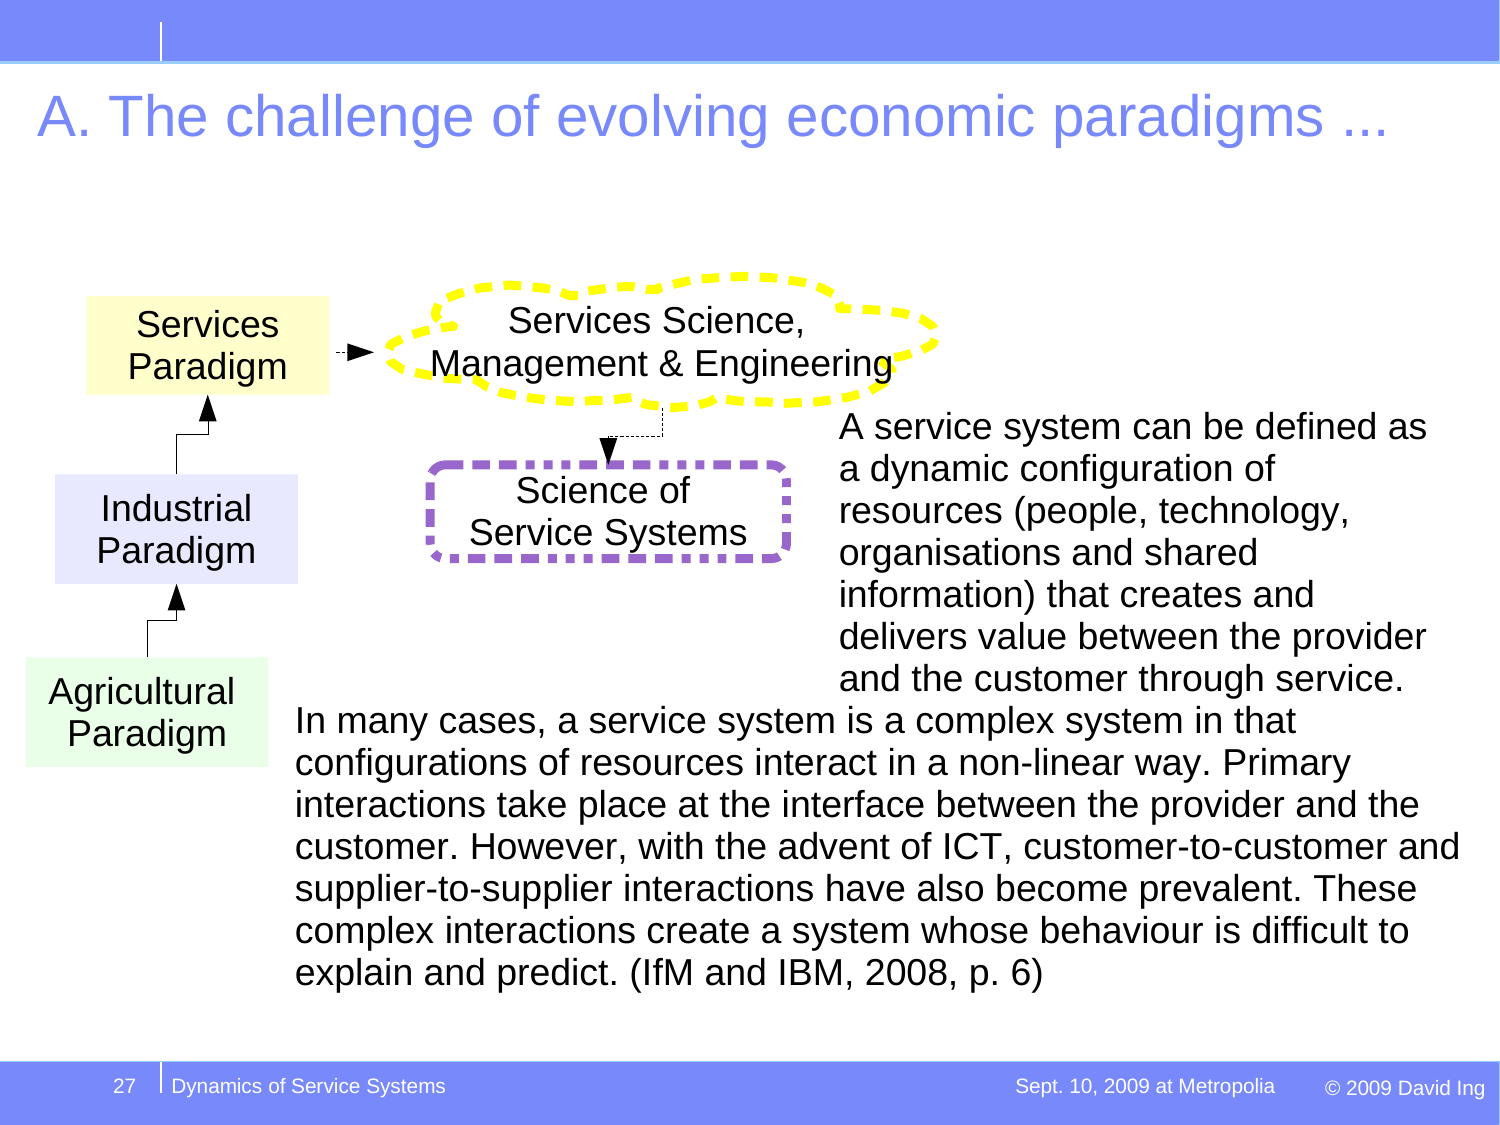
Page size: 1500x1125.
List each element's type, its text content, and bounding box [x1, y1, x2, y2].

text_box Services Science, Management & Engineering [387, 276, 937, 408]
text_box Services Paradigm [86, 296, 330, 395]
text_box A service system can be defined as a dynamic configuration of resources (people, technology, organisations and shared information) that creates and delivers value between the provider and the customer through service. [823, 397, 1462, 691]
text_box Industrial Paradigm [55, 474, 298, 584]
text_box [17, 239, 1481, 1028]
text_box Agricultural Paradigm [25, 657, 269, 767]
text_box In many cases, a service system is a complex system in that configurations of resources interact in a non-linear way. Primary interactions take place at the interface between the provider and the customer. However, with the advent of ICT, customer-to-customer and supplier-to-supplier interactions have also become prevalent. These complex interactions create a system whose behaviour is difficult to explain and predict. (IfM and IBM, 2008, p. 6) [280, 691, 1481, 1003]
title A. The challenge of evolving economic paradigms ... [37, 90, 1463, 205]
text_box Science of Service Systems [430, 464, 787, 559]
